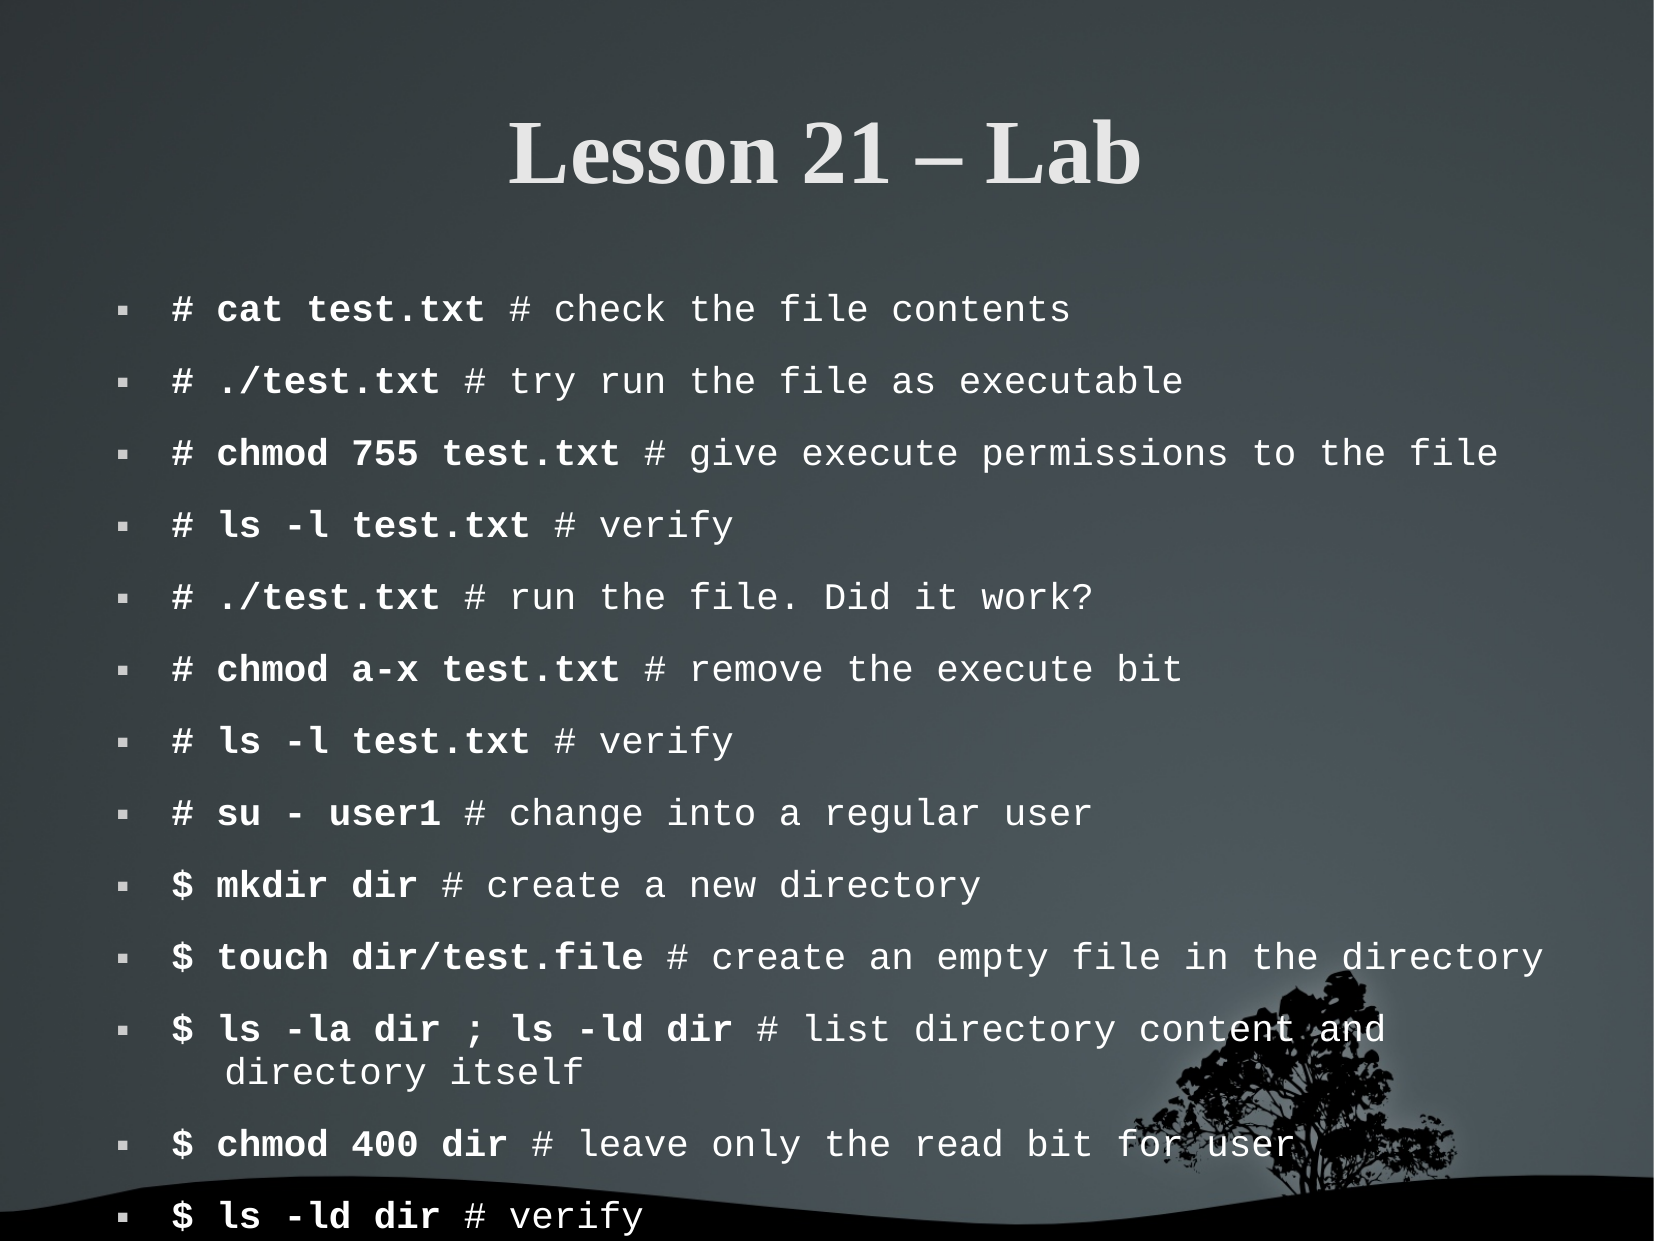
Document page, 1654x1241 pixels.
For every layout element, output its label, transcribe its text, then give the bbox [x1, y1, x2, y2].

title Lesson 21 – Lab [82, 49, 1571, 257]
list # cat test.txt # check the file contents # ./test.txt # try run the file as executable # chmod 755 test.txt # give execute permissions to the file # ls -l test.txt # verify # ./test.txt # run the file. Did it work? # chmod a-x test.txt # remove the execute bit # ls -l test.txt # verify # su - user1 # change into a regular user $ mkdir dir # create a new directory $ touch dir/test.file # create an empty file in the directory $ ls -la dir ; ls -ld dir # list directory content and directory itself $ chmod 400 dir # leave only the read bit for user $ ls -ld dir # verify [82, 290, 1571, 1145]
picture [0, 0, 1654, 1241]
